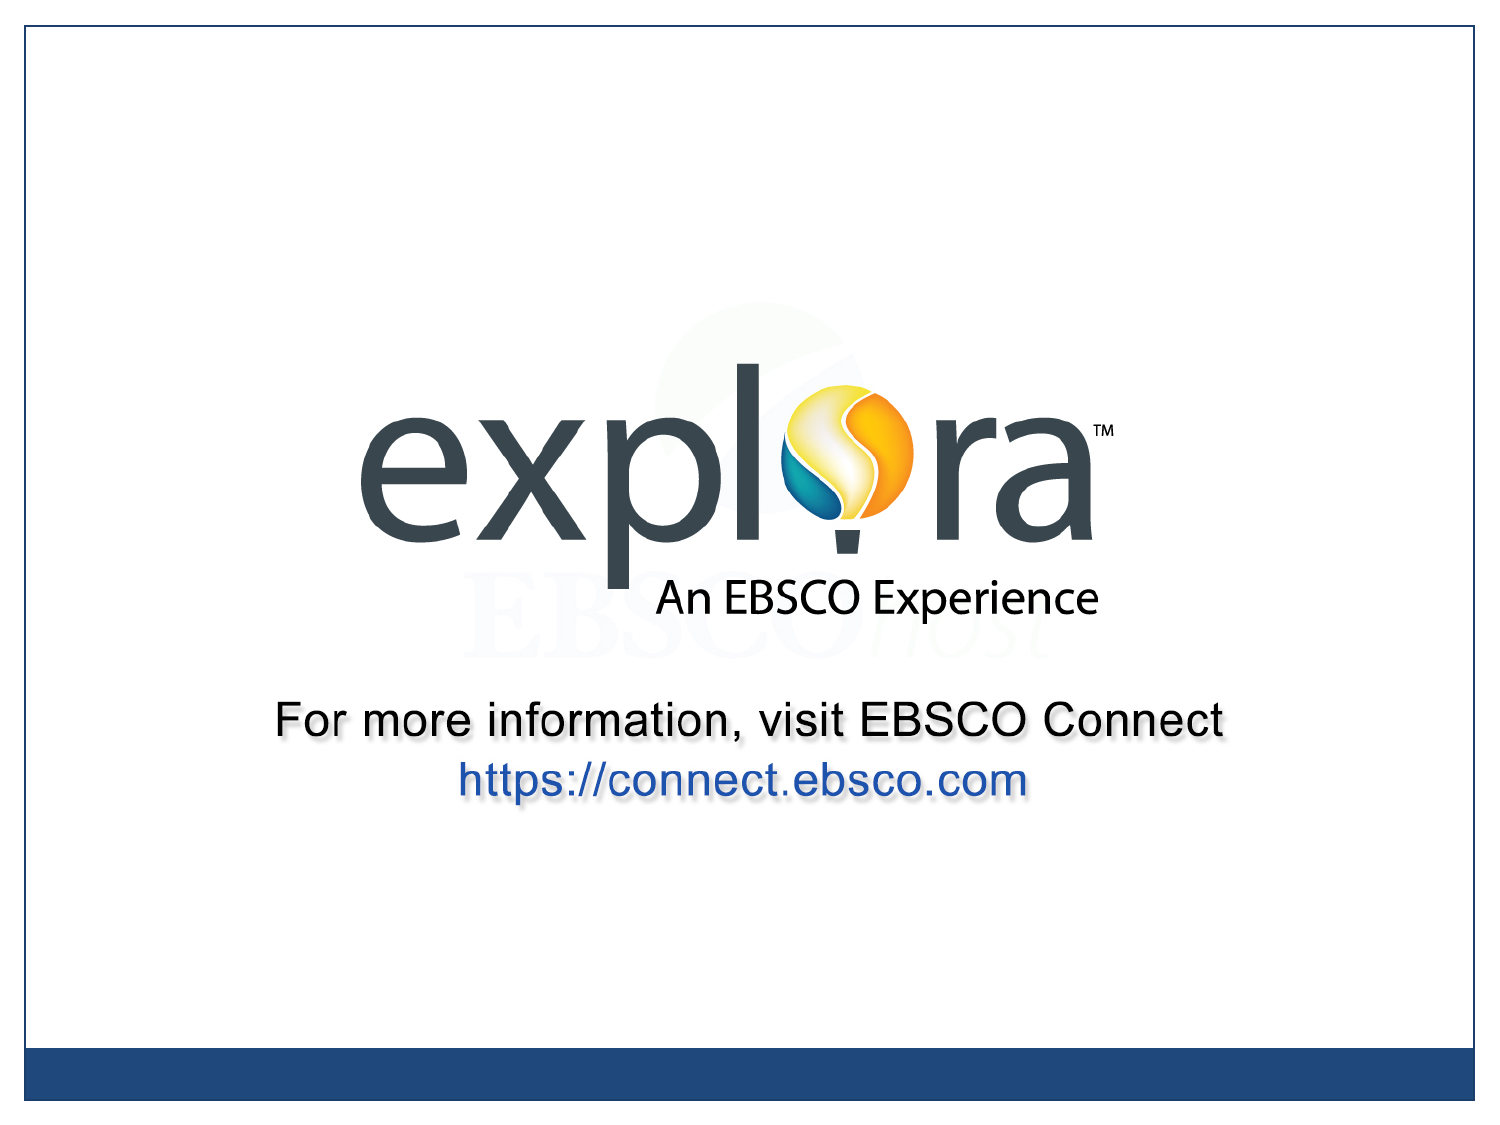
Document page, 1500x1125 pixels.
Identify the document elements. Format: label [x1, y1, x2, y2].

picture [128, 212, 1372, 912]
